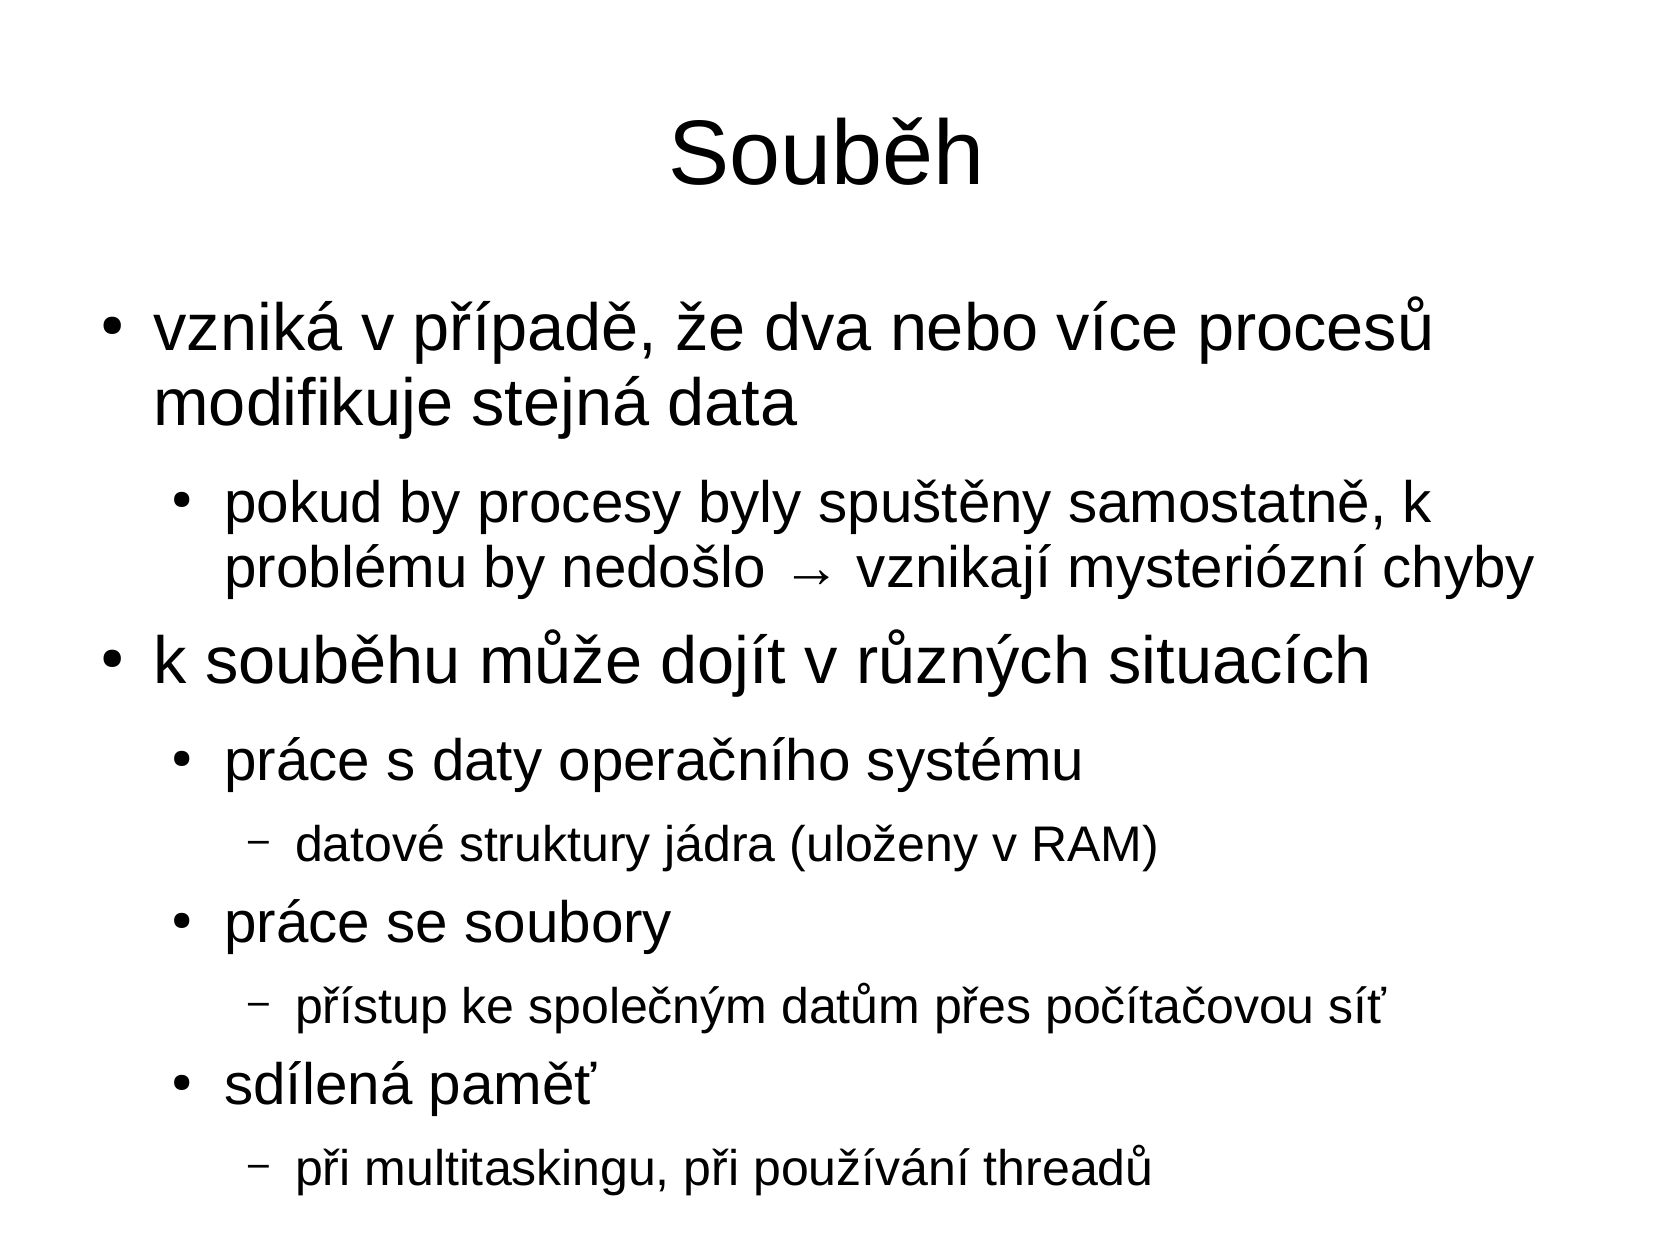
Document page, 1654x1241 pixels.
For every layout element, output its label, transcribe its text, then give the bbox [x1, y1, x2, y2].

title Souběh [82, 56, 1571, 250]
list vzniká v případě, že dva nebo více procesů modifikuje stejná data pokud by procesy byly spuštěny samostatně, k problému by nedošlo → vznikají mysteriózní chyby k souběhu může dojít v různých situacích práce s daty operačního systému datové struktury jádra (uloženy v RAM) práce se soubory přístup ke společným datům přes počítačovou síť sdílená paměť při multitaskingu, při používání threadů [82, 290, 1571, 1195]
